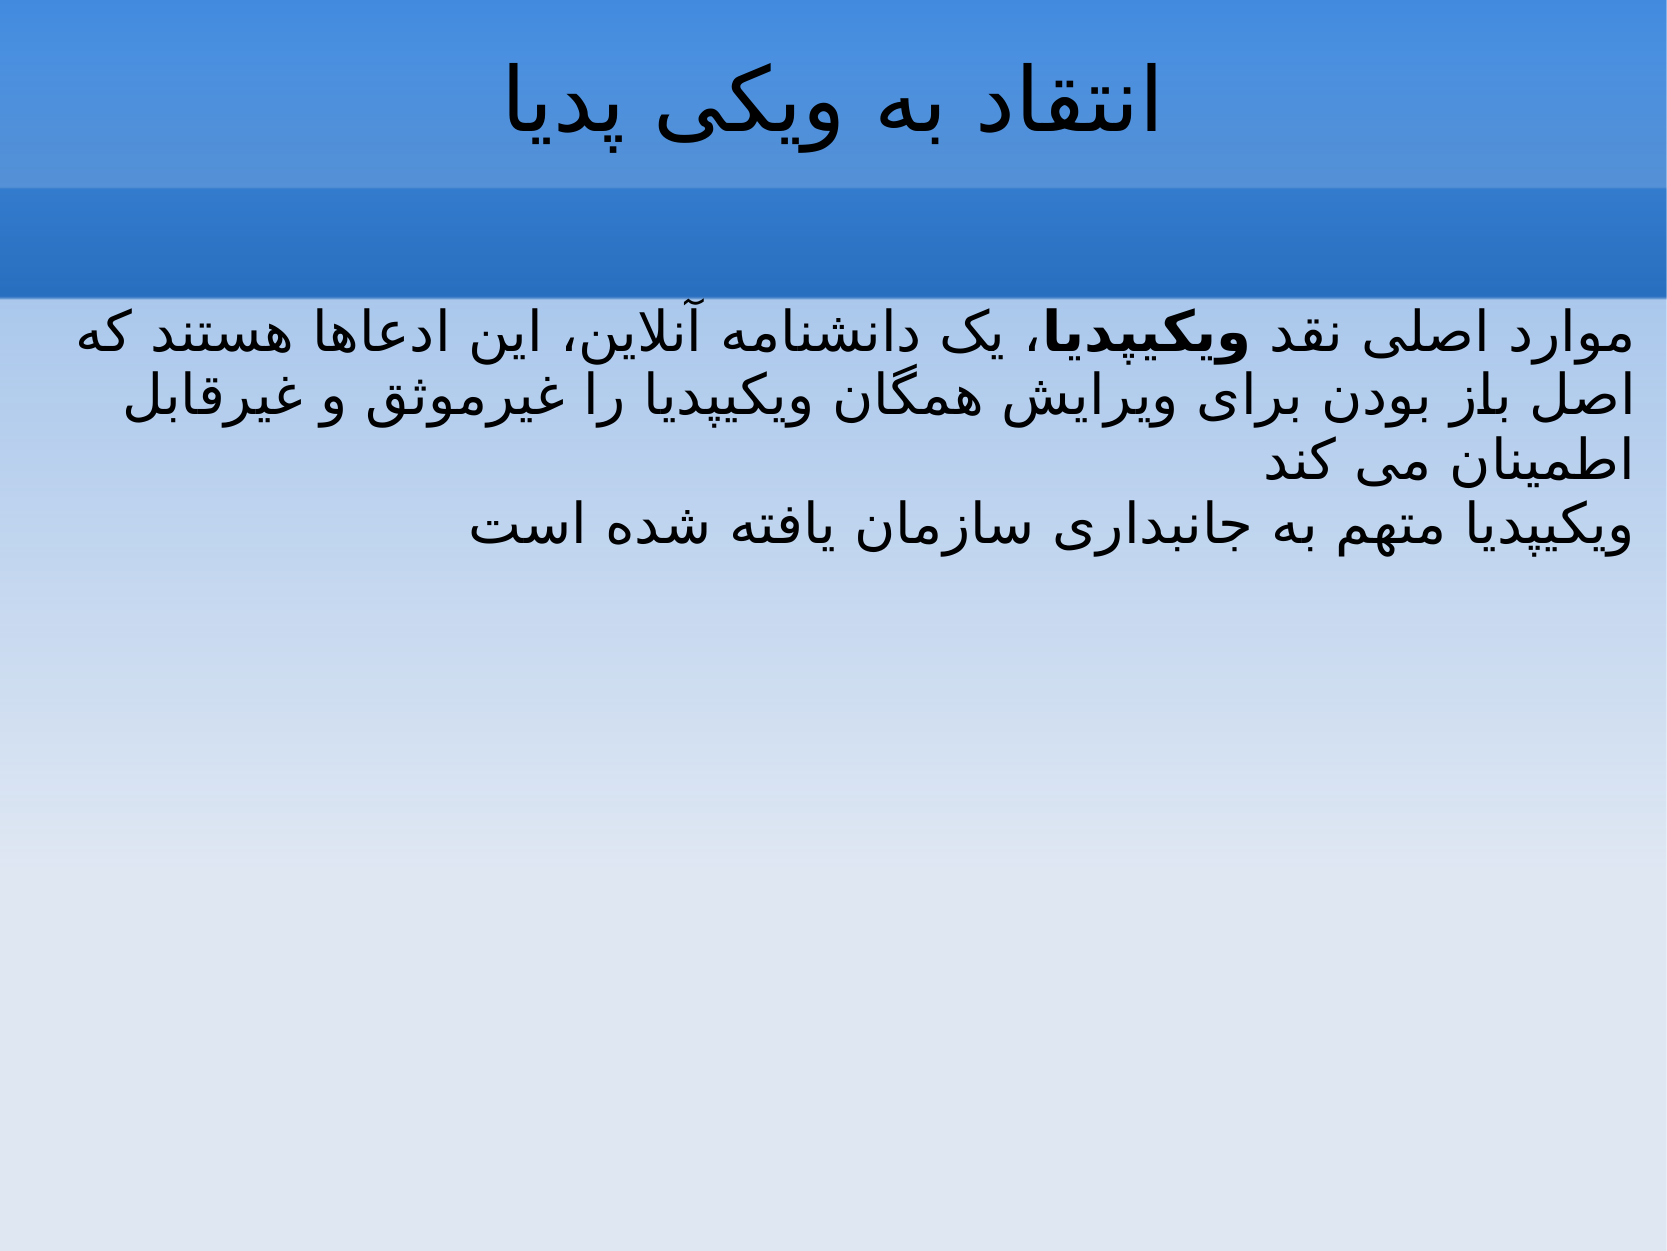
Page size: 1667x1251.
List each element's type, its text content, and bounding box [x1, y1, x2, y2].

subtitle موارد اصلی نقد ویکیپدیا، یک دانشنامه آنلاین، این ادعاها هستند که اصل باز بودن برای ویرایش همگان ویکیپدیا را غیرموثق و غیرقابل اطمینان می کند ویکیپدیا متهم به جانبداری سازمان یافته شده است [31, 299, 1636, 1201]
picture [0, 0, 1667, 1251]
title انتقاد به ویکی پدیا [31, 49, 1636, 201]
